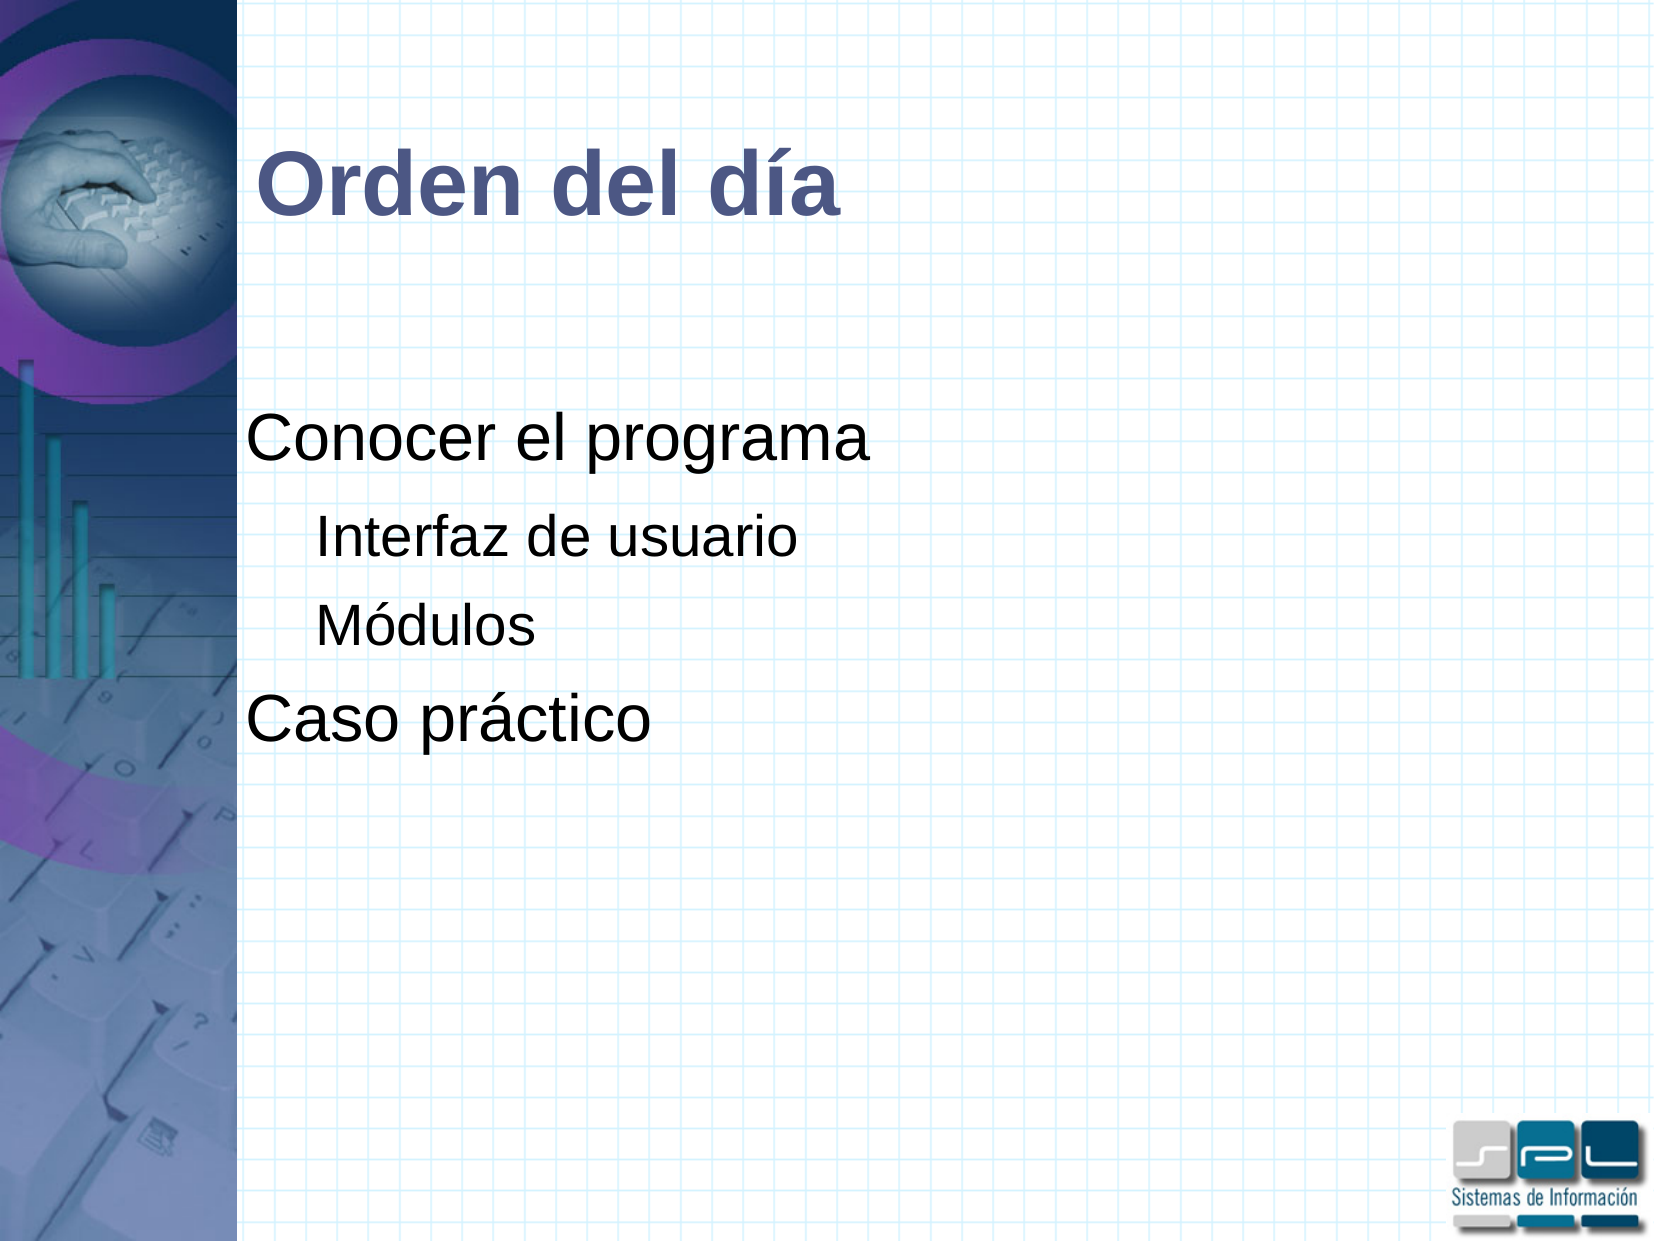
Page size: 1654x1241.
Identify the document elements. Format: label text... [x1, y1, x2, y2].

picture [0, 0, 1654, 1241]
list Conocer el programa Interfaz de usuario Módulos Caso práctico [236, 399, 1616, 1182]
title Orden del día [254, 131, 1640, 235]
